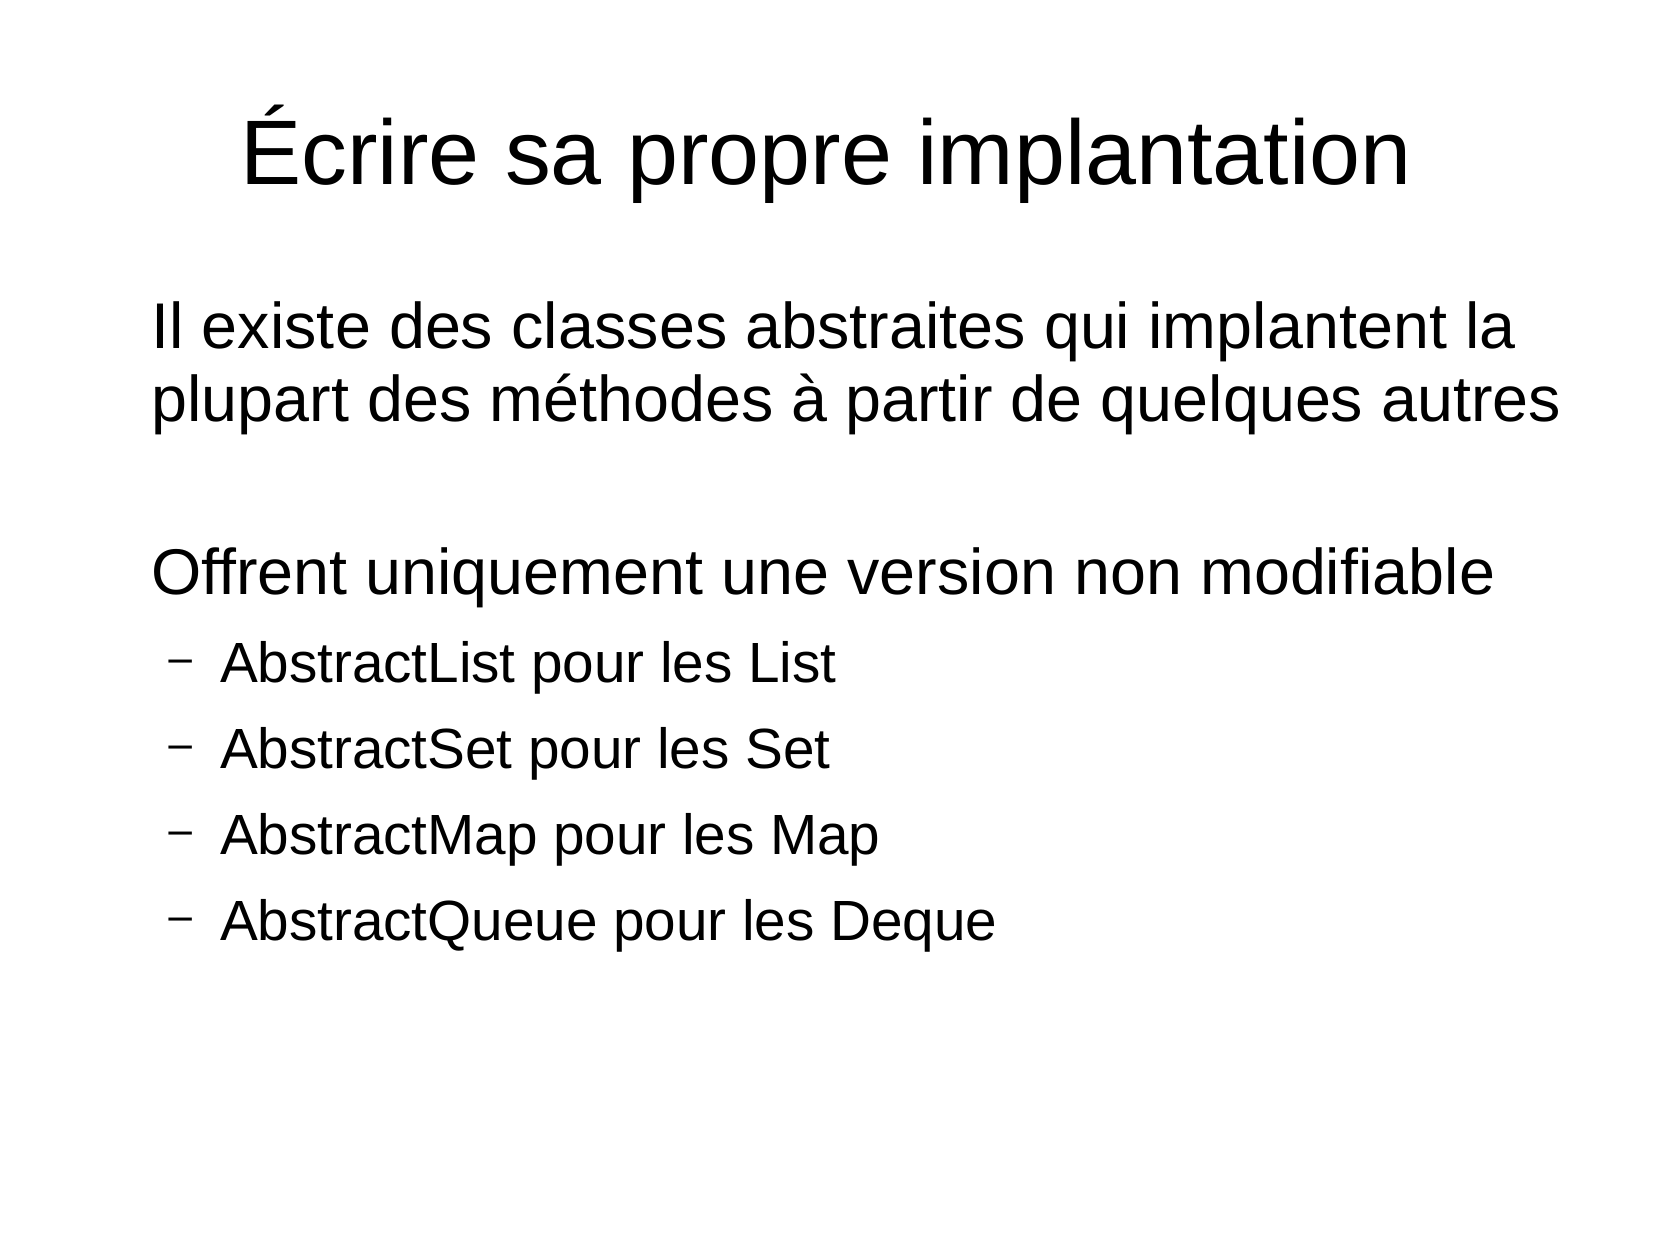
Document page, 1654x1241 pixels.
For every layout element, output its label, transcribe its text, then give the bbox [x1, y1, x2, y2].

list Il existe des classes abstraites qui implantent la plupart des méthodes à partir de quelques autres Offrent uniquement une version non modifiable AbstractList pour les List AbstractSet pour les Set AbstractMap pour les Map AbstractQueue pour les Deque [82, 290, 1571, 1010]
title Écrire sa propre implantation [82, 49, 1571, 257]
